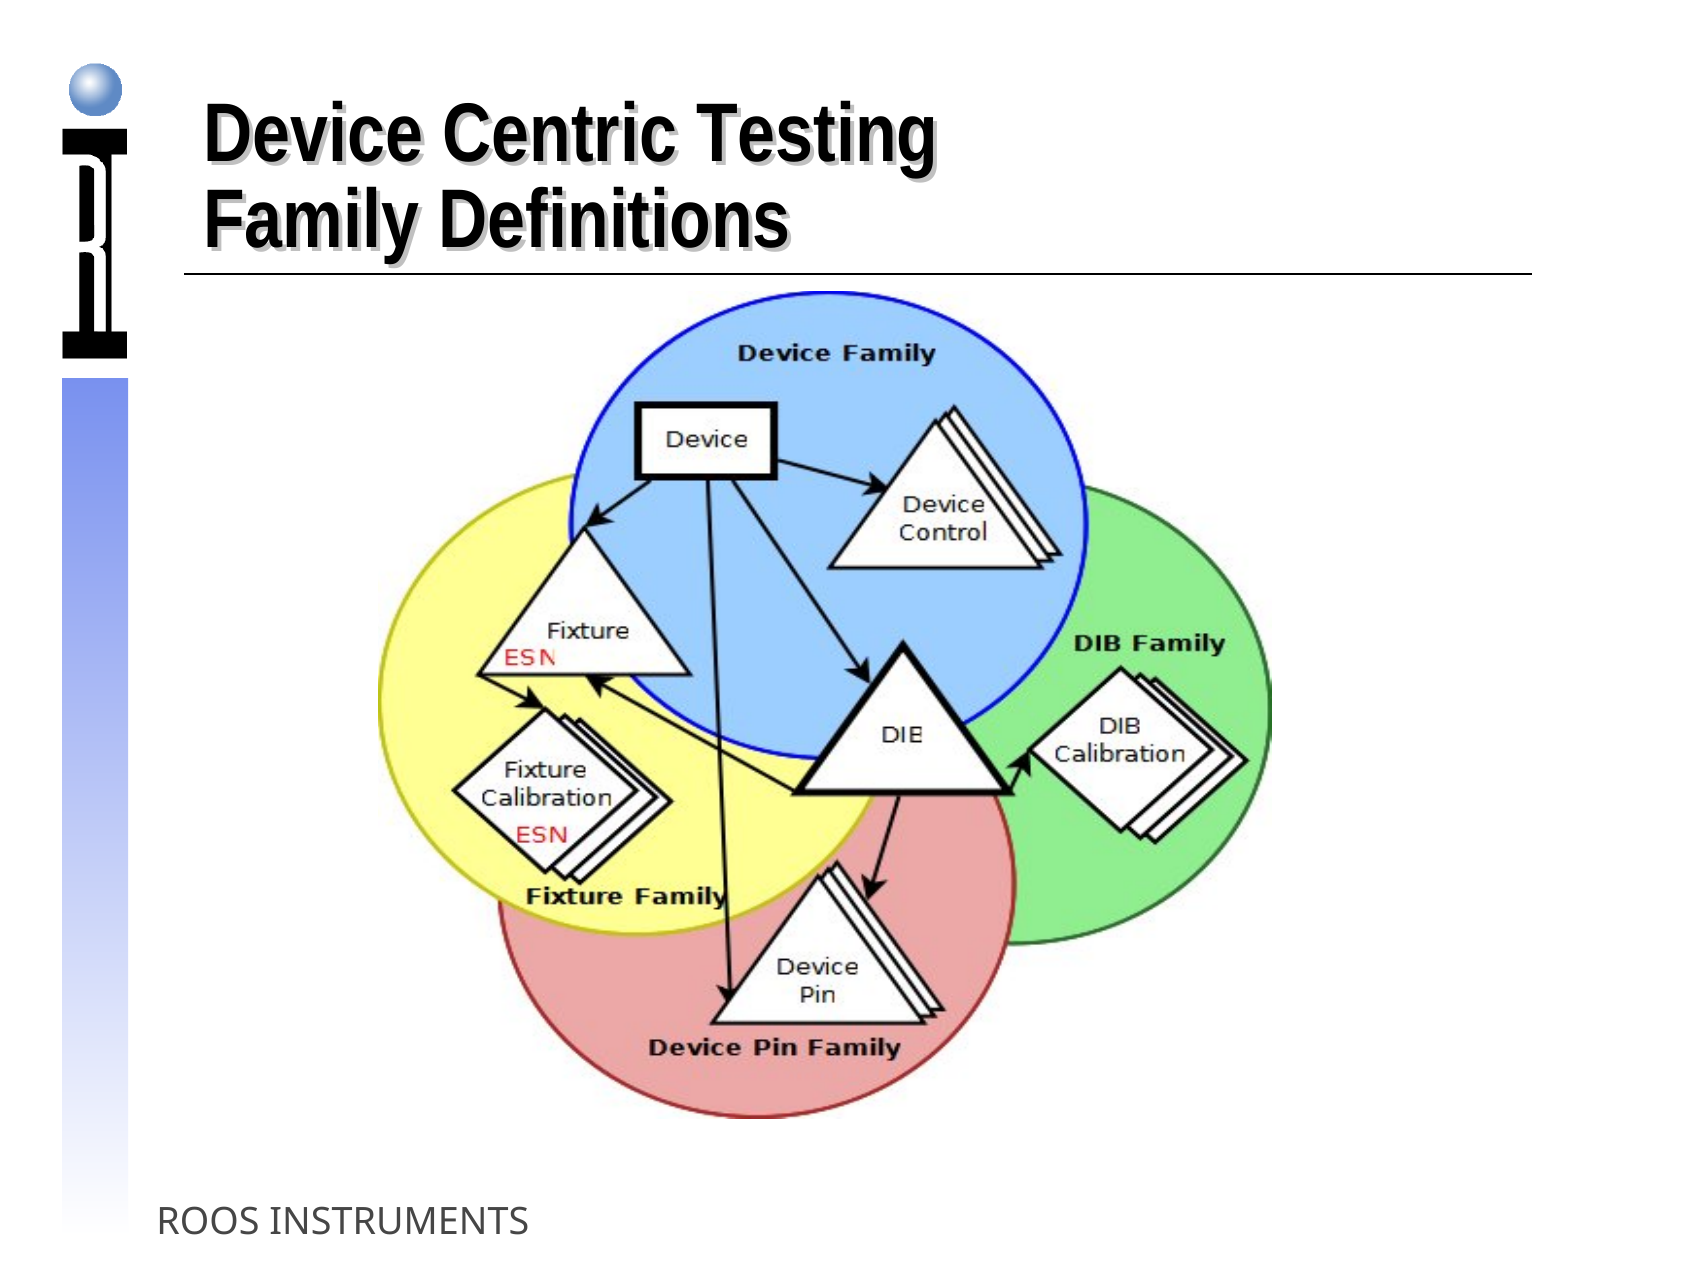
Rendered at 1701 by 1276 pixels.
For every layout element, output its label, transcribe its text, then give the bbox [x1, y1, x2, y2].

picture [378, 291, 1272, 1119]
text_box Device Centric Testing Family Definitions [184, 92, 1539, 274]
